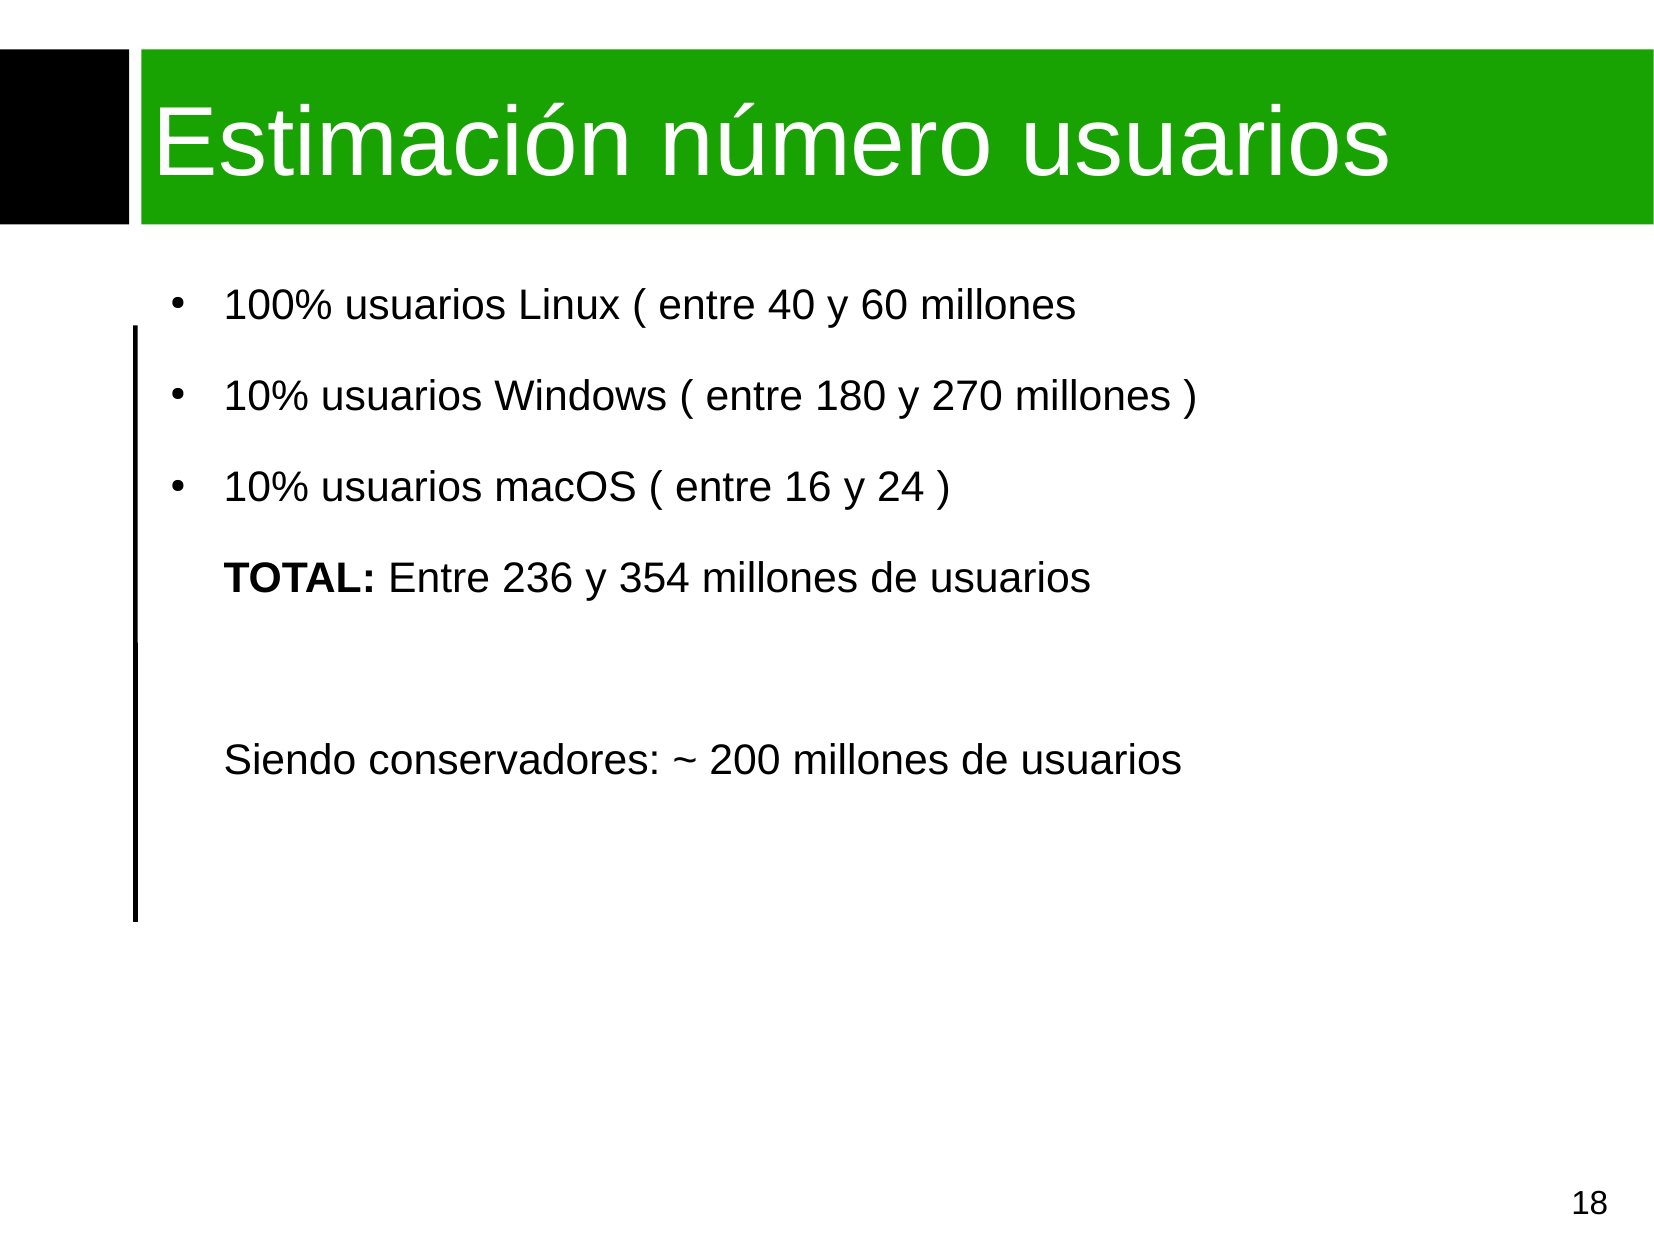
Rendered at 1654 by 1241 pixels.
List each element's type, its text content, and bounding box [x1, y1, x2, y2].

list 100% usuarios Linux ( entre 40 y 60 millones 10% usuarios Windows ( entre 180 y 270 millones ) 10% usuarios macOS ( entre 16 y 24 ) TOTAL: Entre 236 y 354 millones de usuarios Siendo conservadores: ~ 200 millones de usuarios [152, 280, 1536, 1097]
title Estimación número usuarios [152, 72, 1654, 211]
